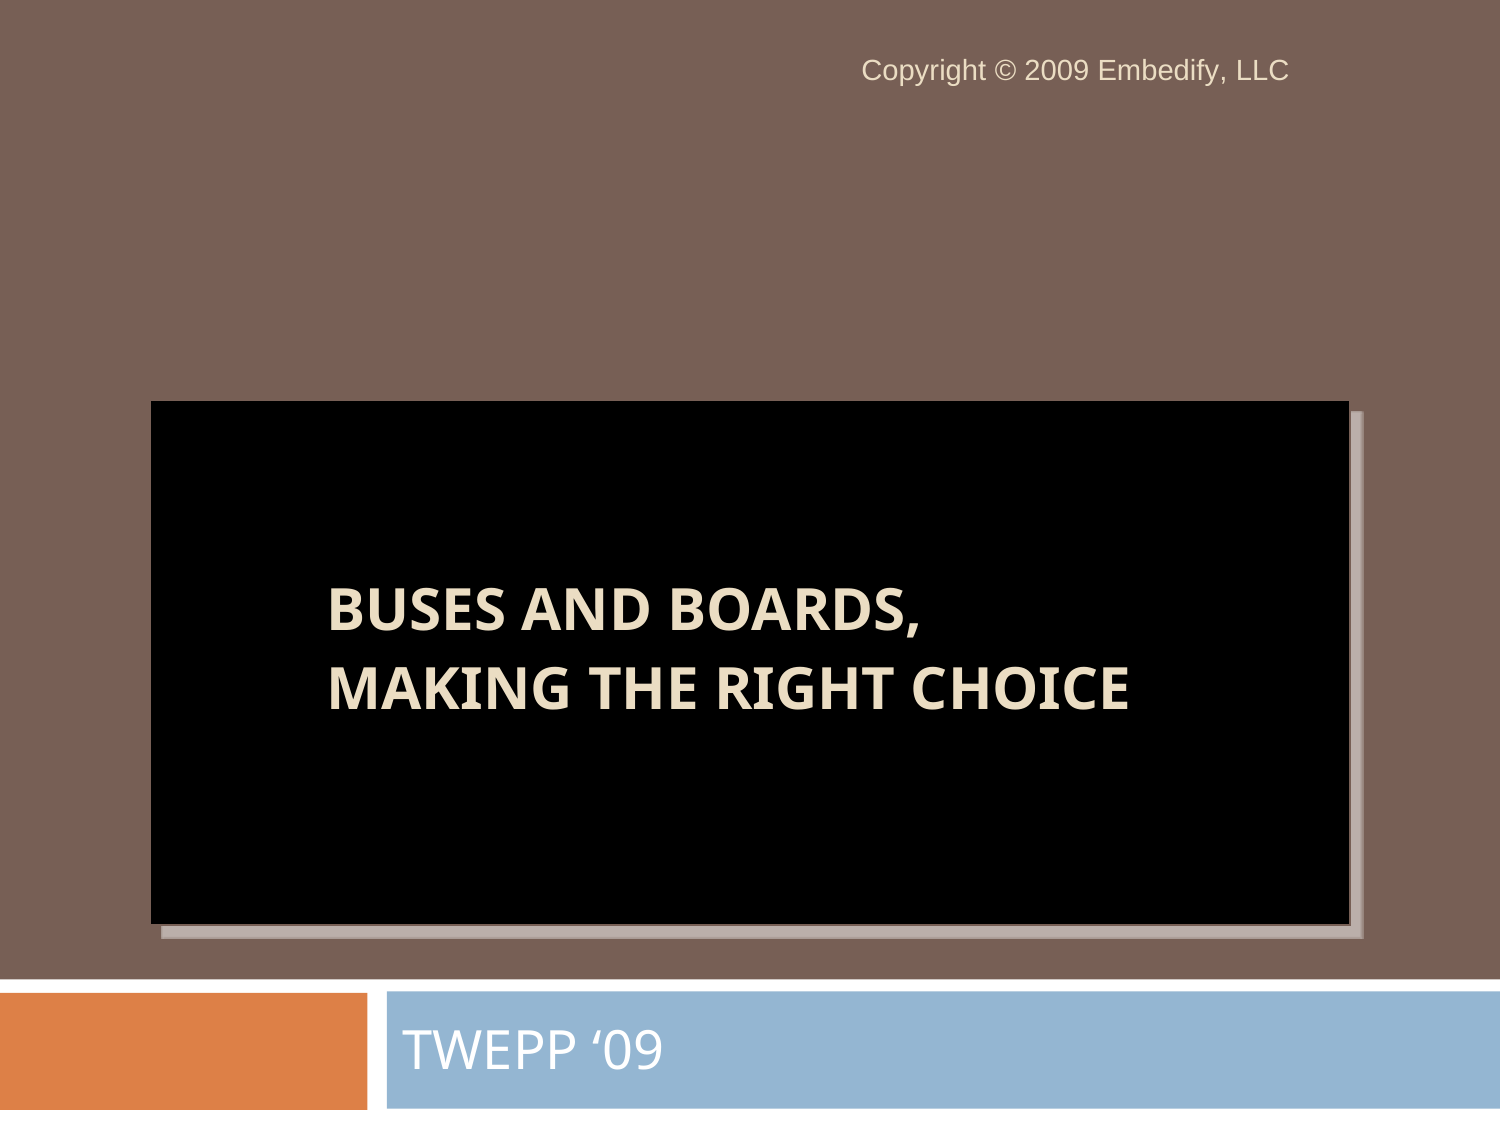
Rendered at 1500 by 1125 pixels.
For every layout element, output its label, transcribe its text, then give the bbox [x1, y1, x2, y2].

text_box TWEPP ‘09 [387, 992, 1488, 1105]
text_box Copyright © 2009 Embedify, LLC [342, 38, 1305, 99]
title BUSES AND BOARDS, MAKING THE RIGHT CHOICE [311, 592, 1375, 893]
